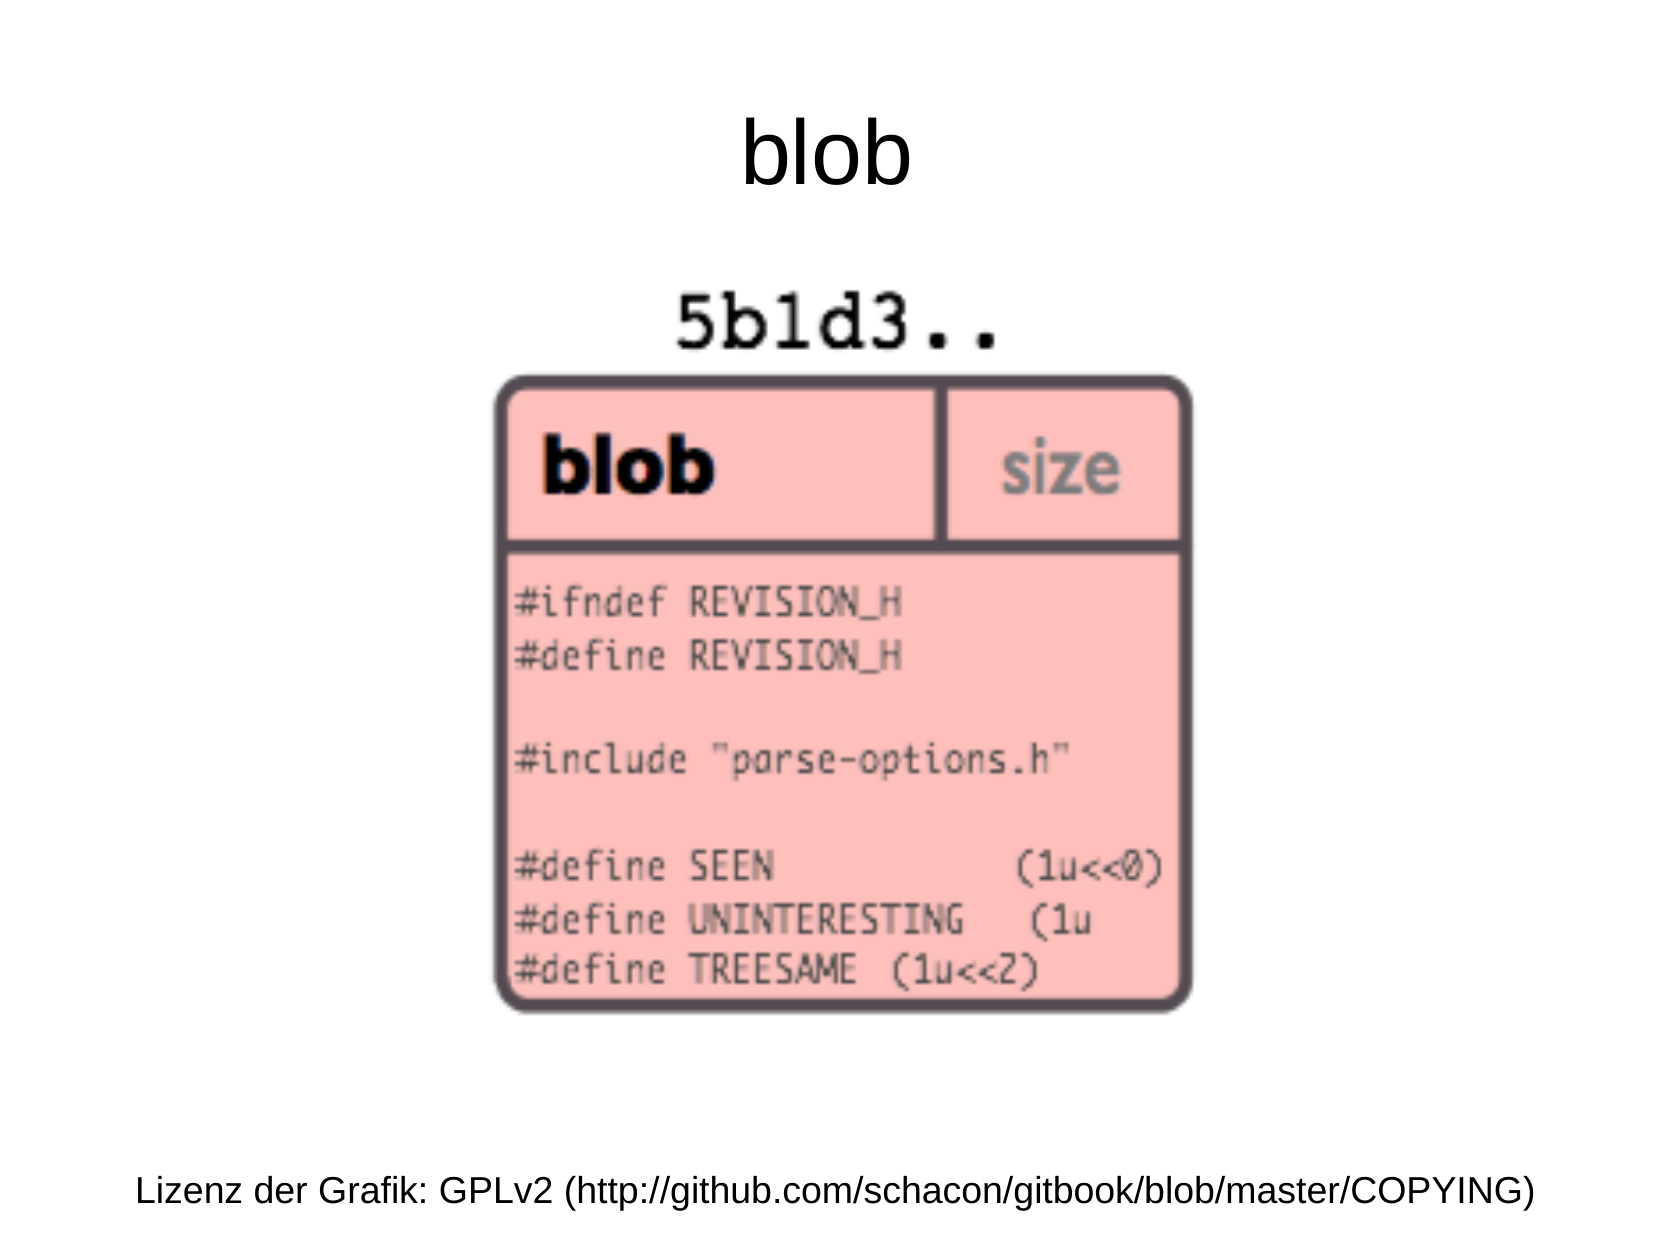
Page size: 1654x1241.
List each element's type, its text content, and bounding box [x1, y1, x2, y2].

text_box Lizenz der Grafik: GPLv2 (http://github.com/schacon/gitbook/blob/master/COPYING) [120, 1162, 1552, 1220]
picture [484, 262, 1201, 1051]
title blob [82, 49, 1571, 257]
